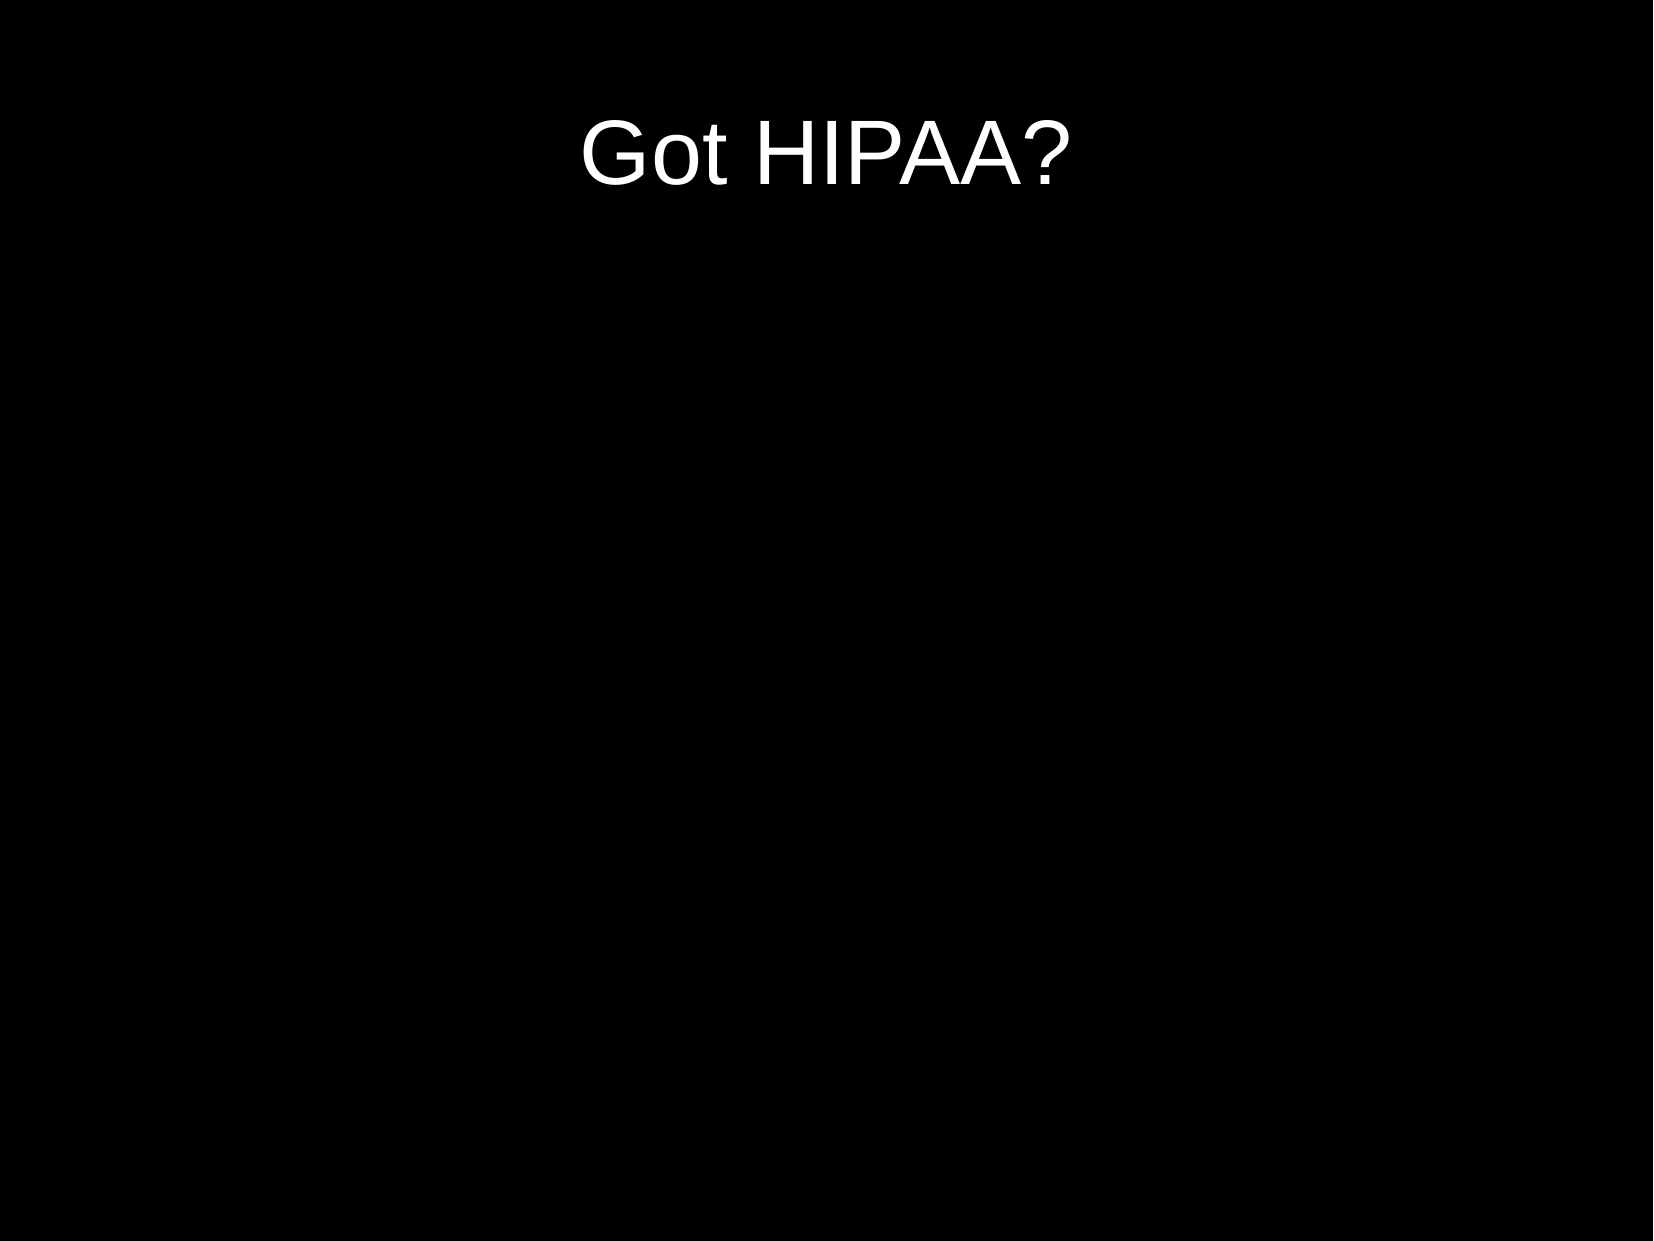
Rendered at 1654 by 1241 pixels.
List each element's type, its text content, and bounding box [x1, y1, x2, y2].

title Got HIPAA? [82, 56, 1571, 250]
